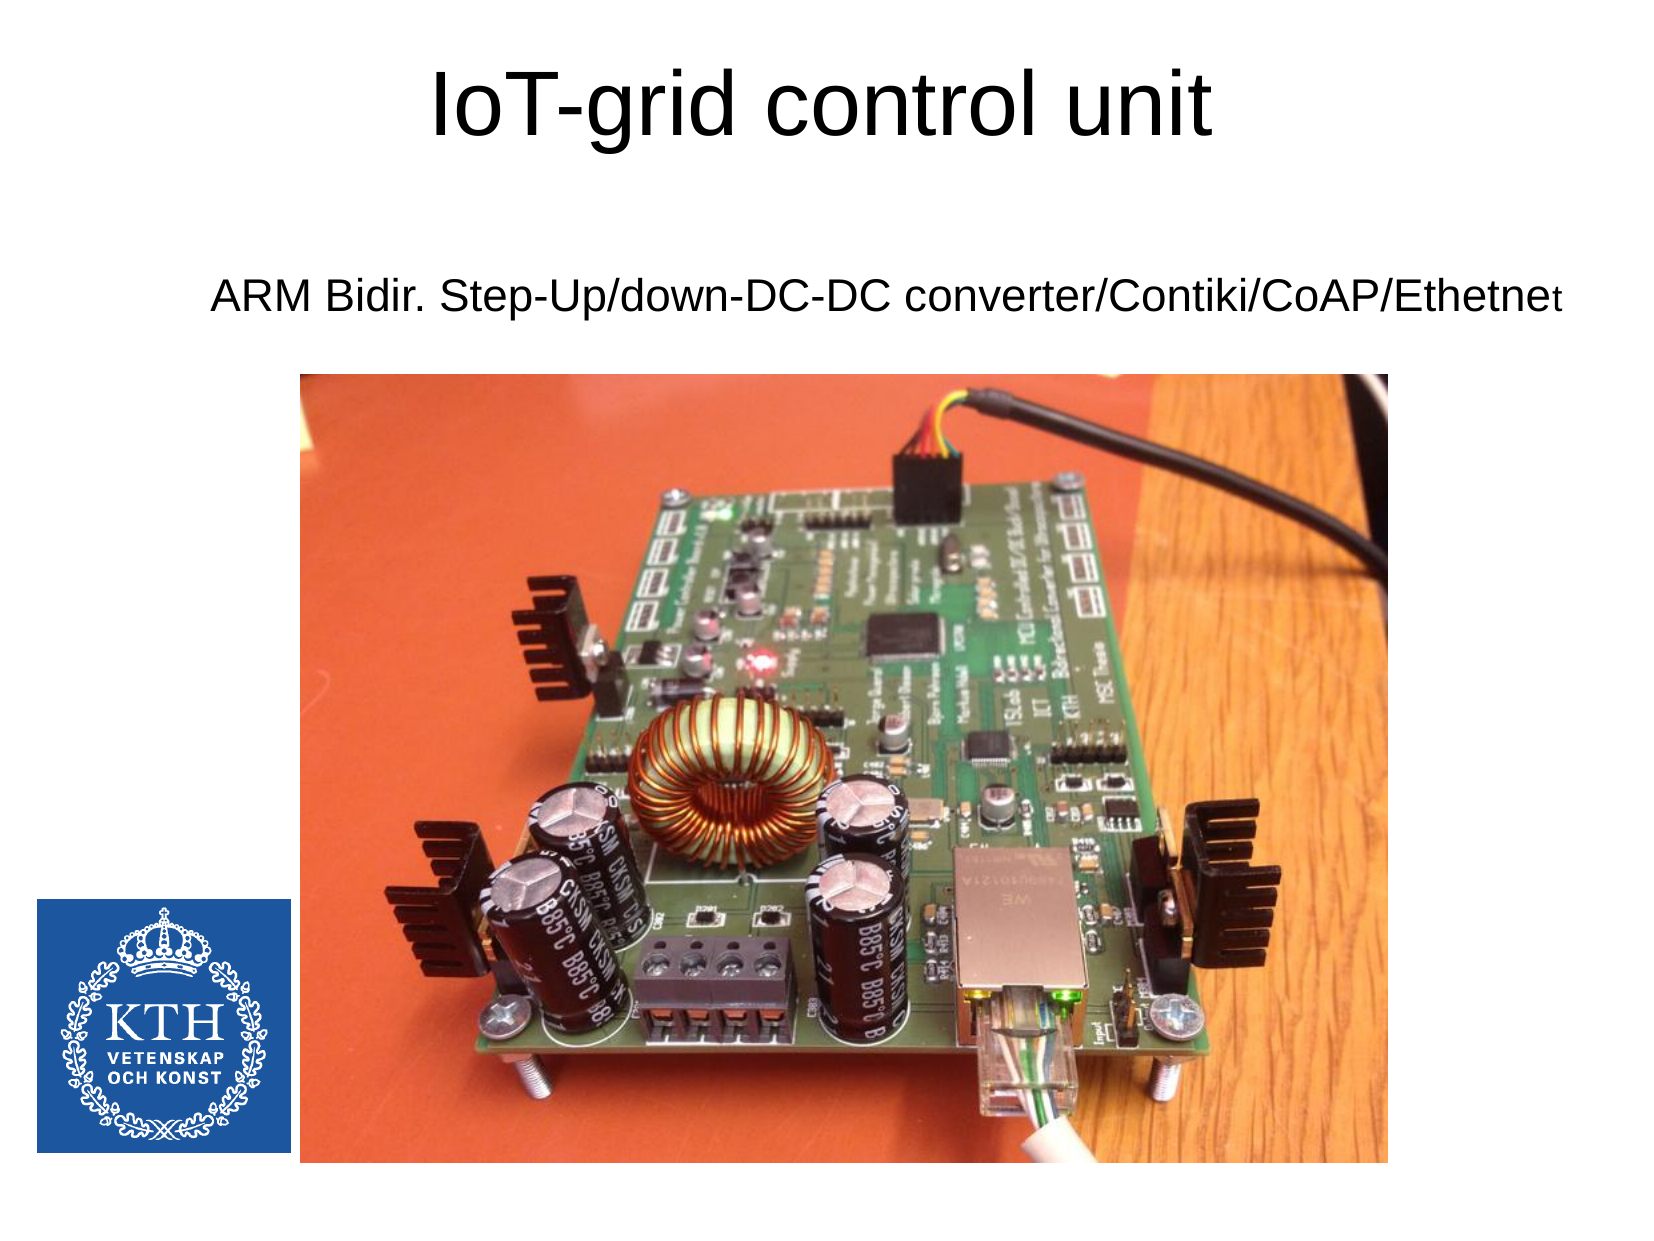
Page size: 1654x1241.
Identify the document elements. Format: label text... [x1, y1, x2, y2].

picture [37, 899, 291, 1153]
picture [300, 374, 1388, 1163]
text_box ARM Bidir. Step-Up/down-DC-DC converter/Contiki/CoAP/Ethetnet [195, 262, 1578, 329]
title IoT-grid control unit [76, 0, 1565, 208]
